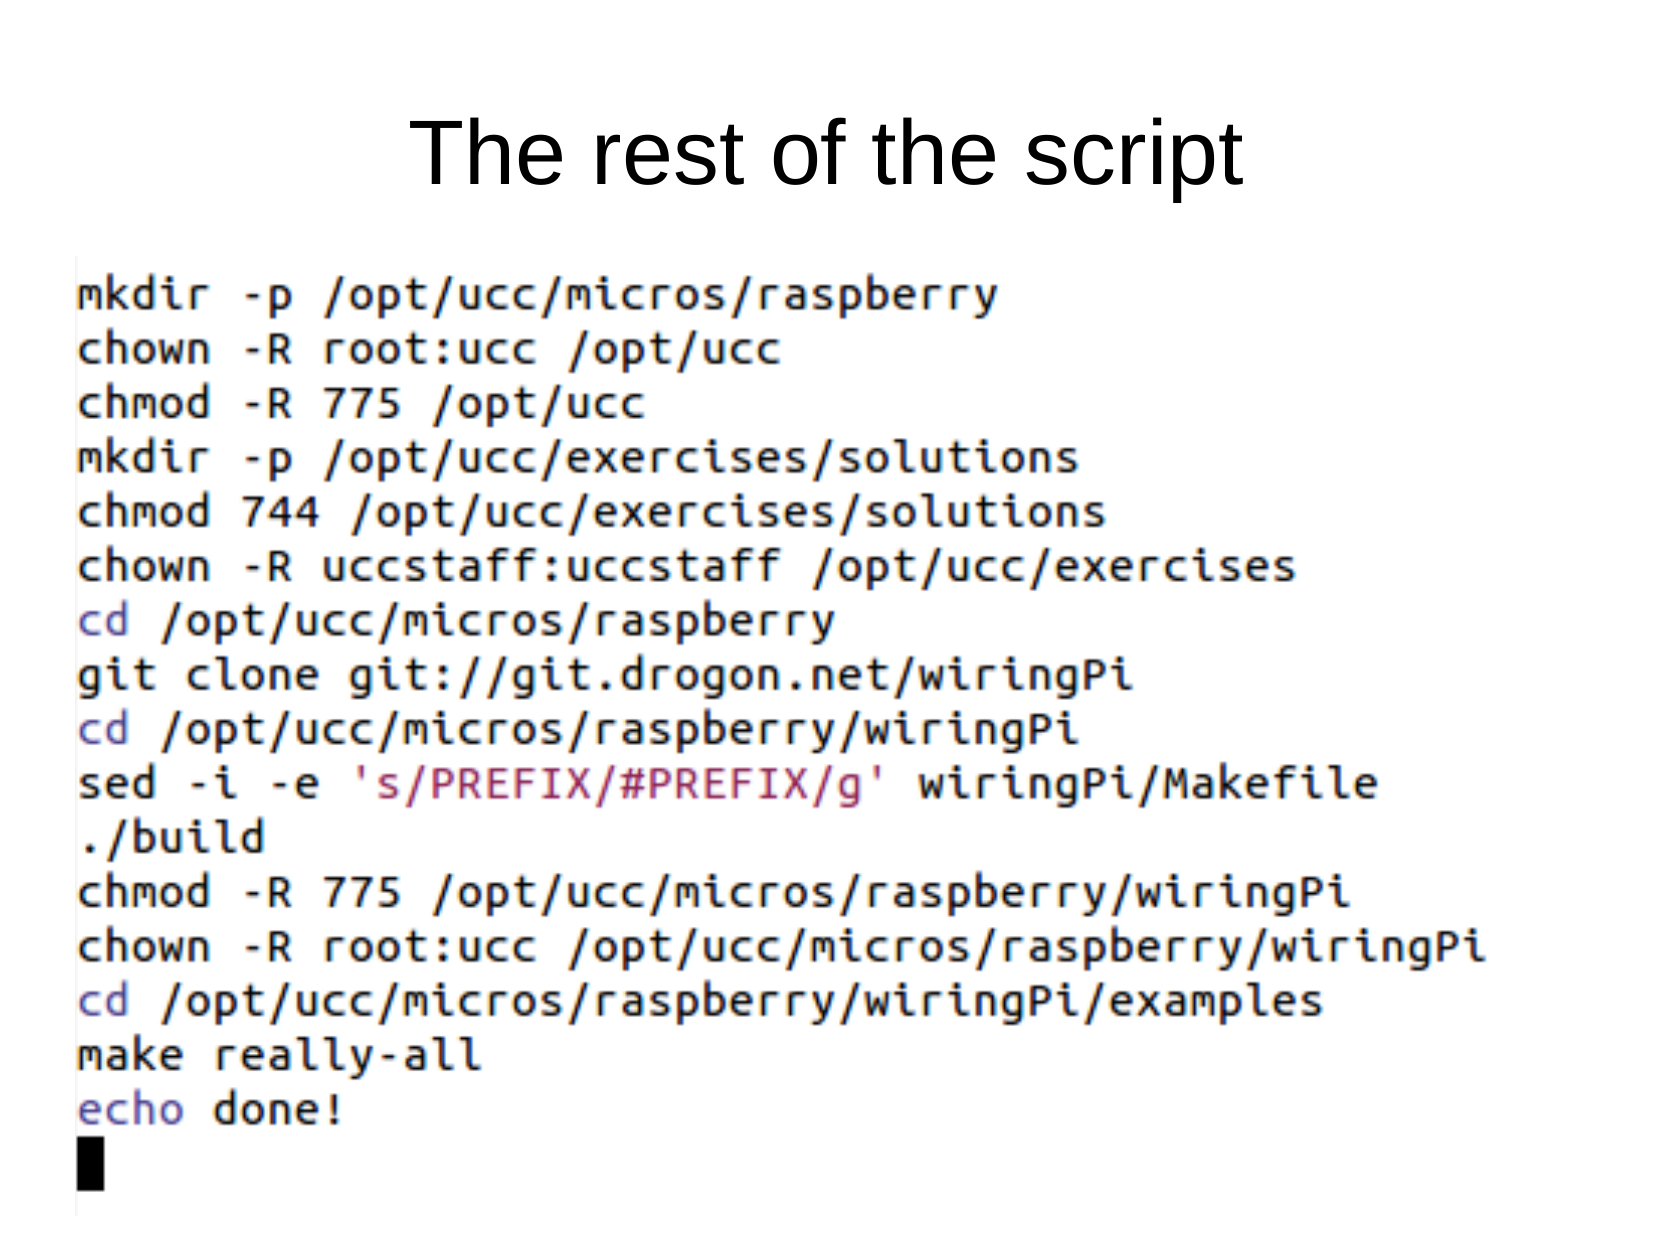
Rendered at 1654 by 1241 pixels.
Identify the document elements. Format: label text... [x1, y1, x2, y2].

title The rest of the script [82, 49, 1571, 257]
picture [75, 256, 1544, 1216]
